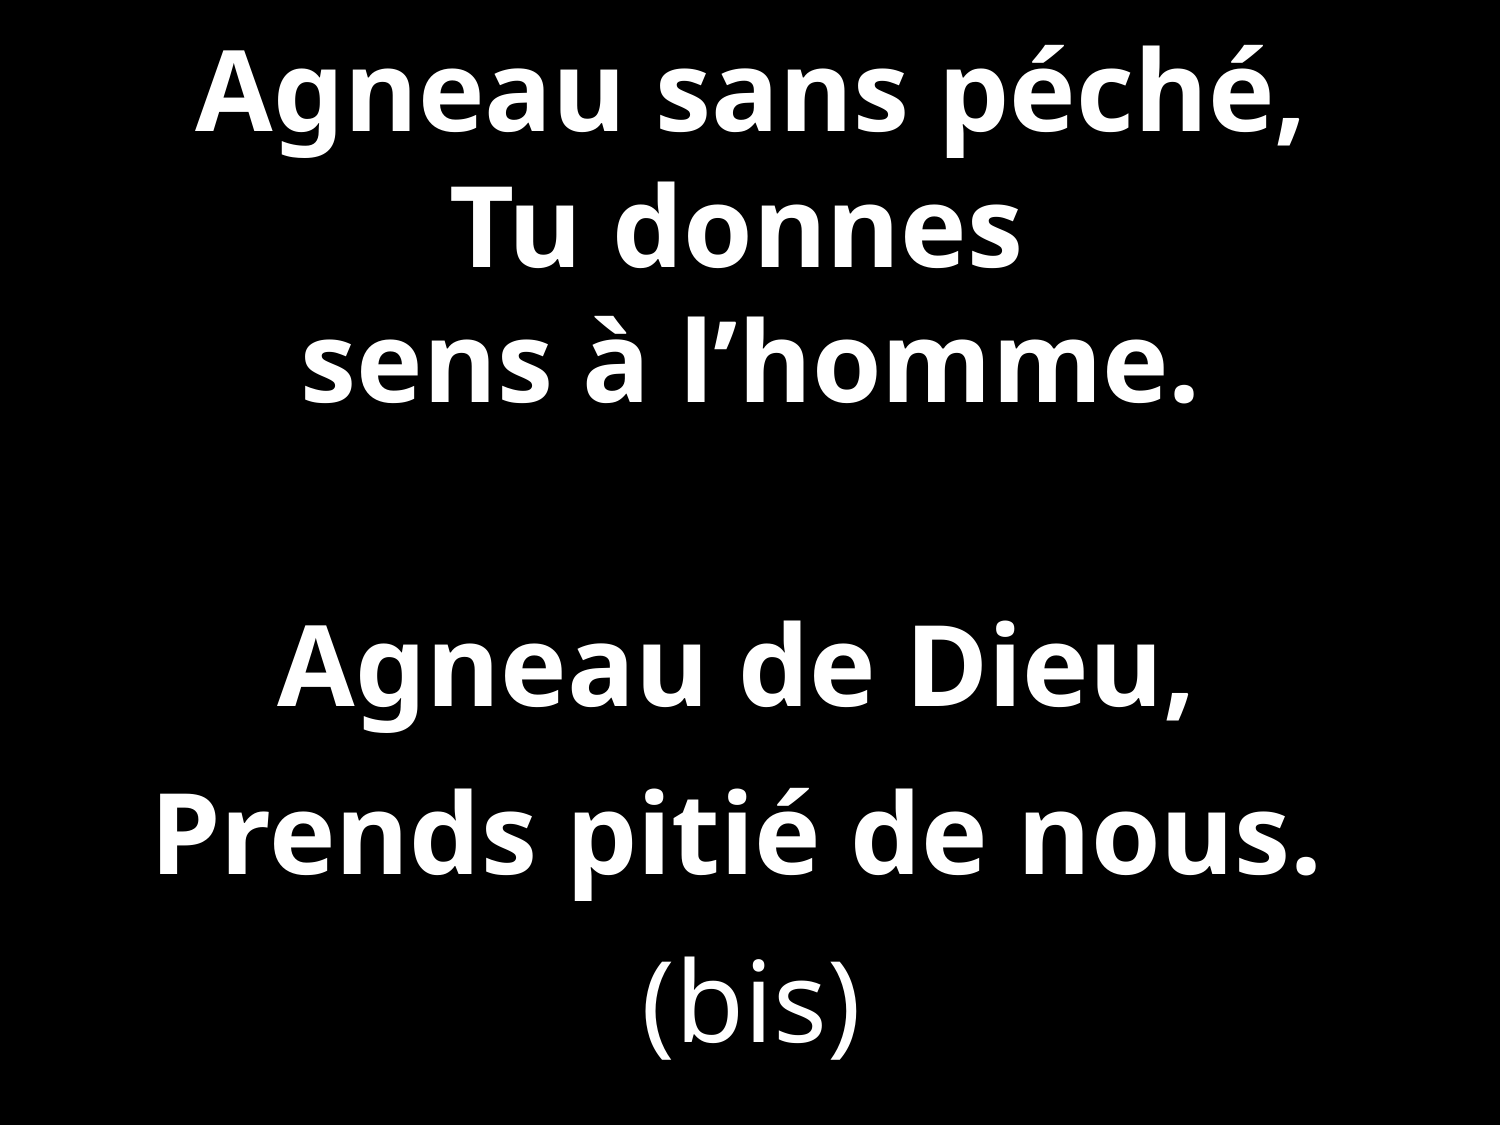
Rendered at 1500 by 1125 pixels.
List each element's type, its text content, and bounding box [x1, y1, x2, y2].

list Agneau sans péché, Tu donnes sens à l’homme. Agneau de Dieu, Prends pitié de nous. (bis) [14, 11, 1489, 1111]
